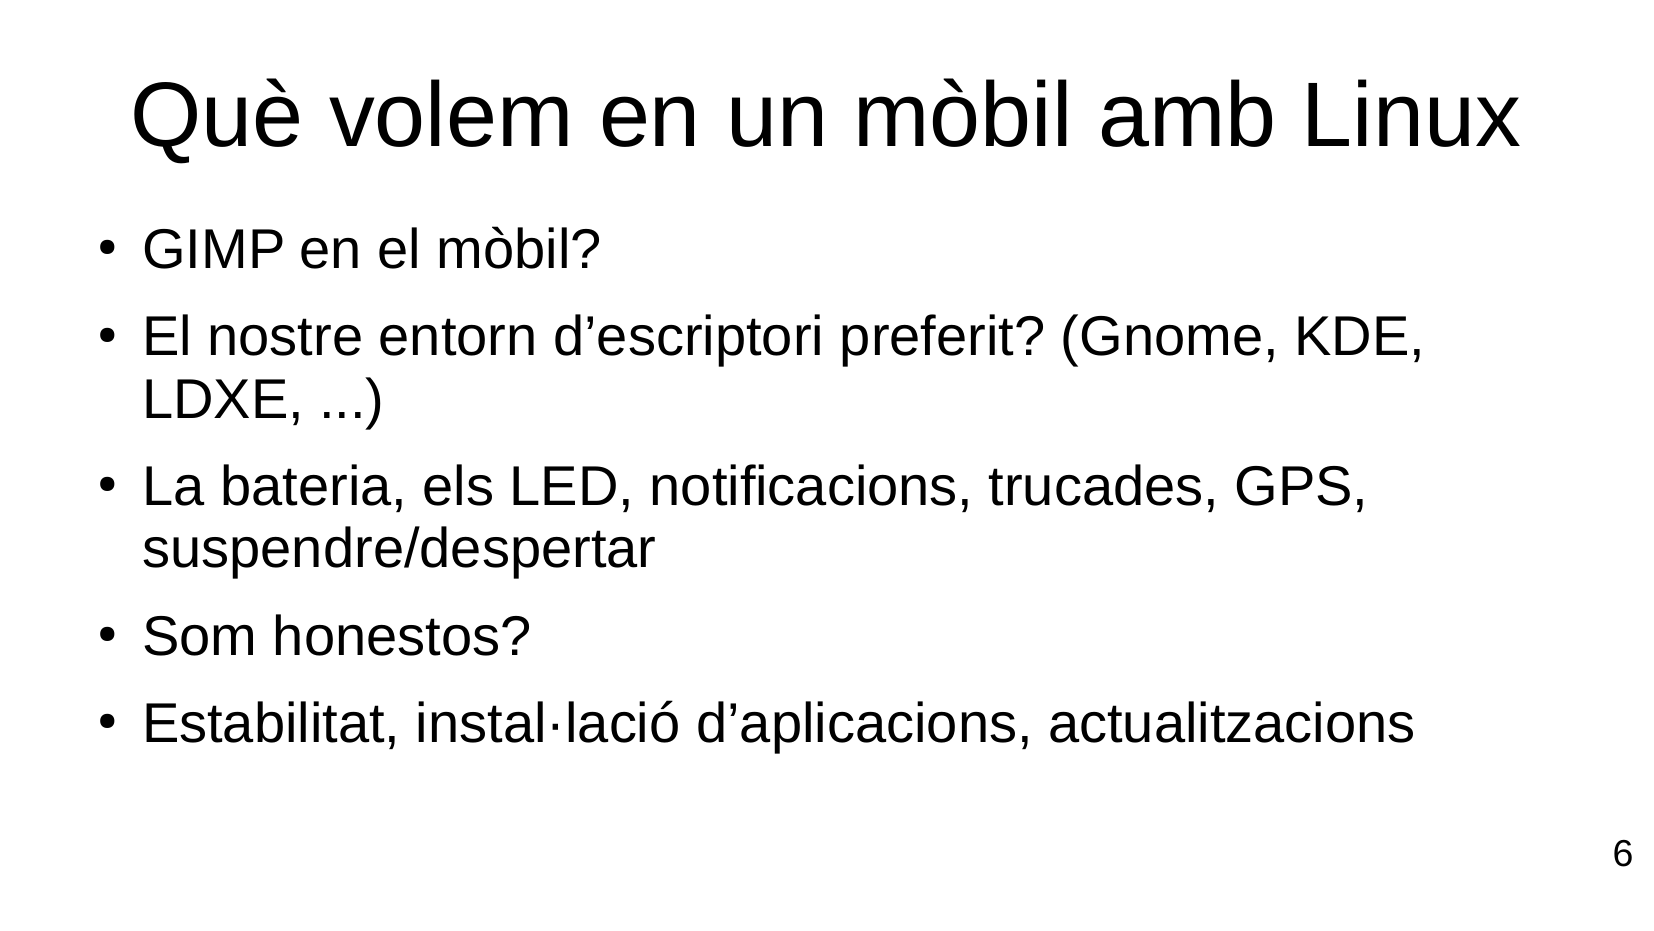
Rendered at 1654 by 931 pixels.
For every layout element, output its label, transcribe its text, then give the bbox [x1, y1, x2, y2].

title Què volem en un mòbil amb Linux [82, 37, 1571, 193]
list GIMP en el mòbil? El nostre entorn d’escriptori preferit? (Gnome, KDE, LDXE, ...) La bateria, els LED, notificacions, trucades, GPS, suspendre/despertar Som honestos? Estabilitat, instal·lació d’aplicacions, actualitzacions [82, 217, 1571, 758]
text_box <número> [1447, 825, 1648, 896]
